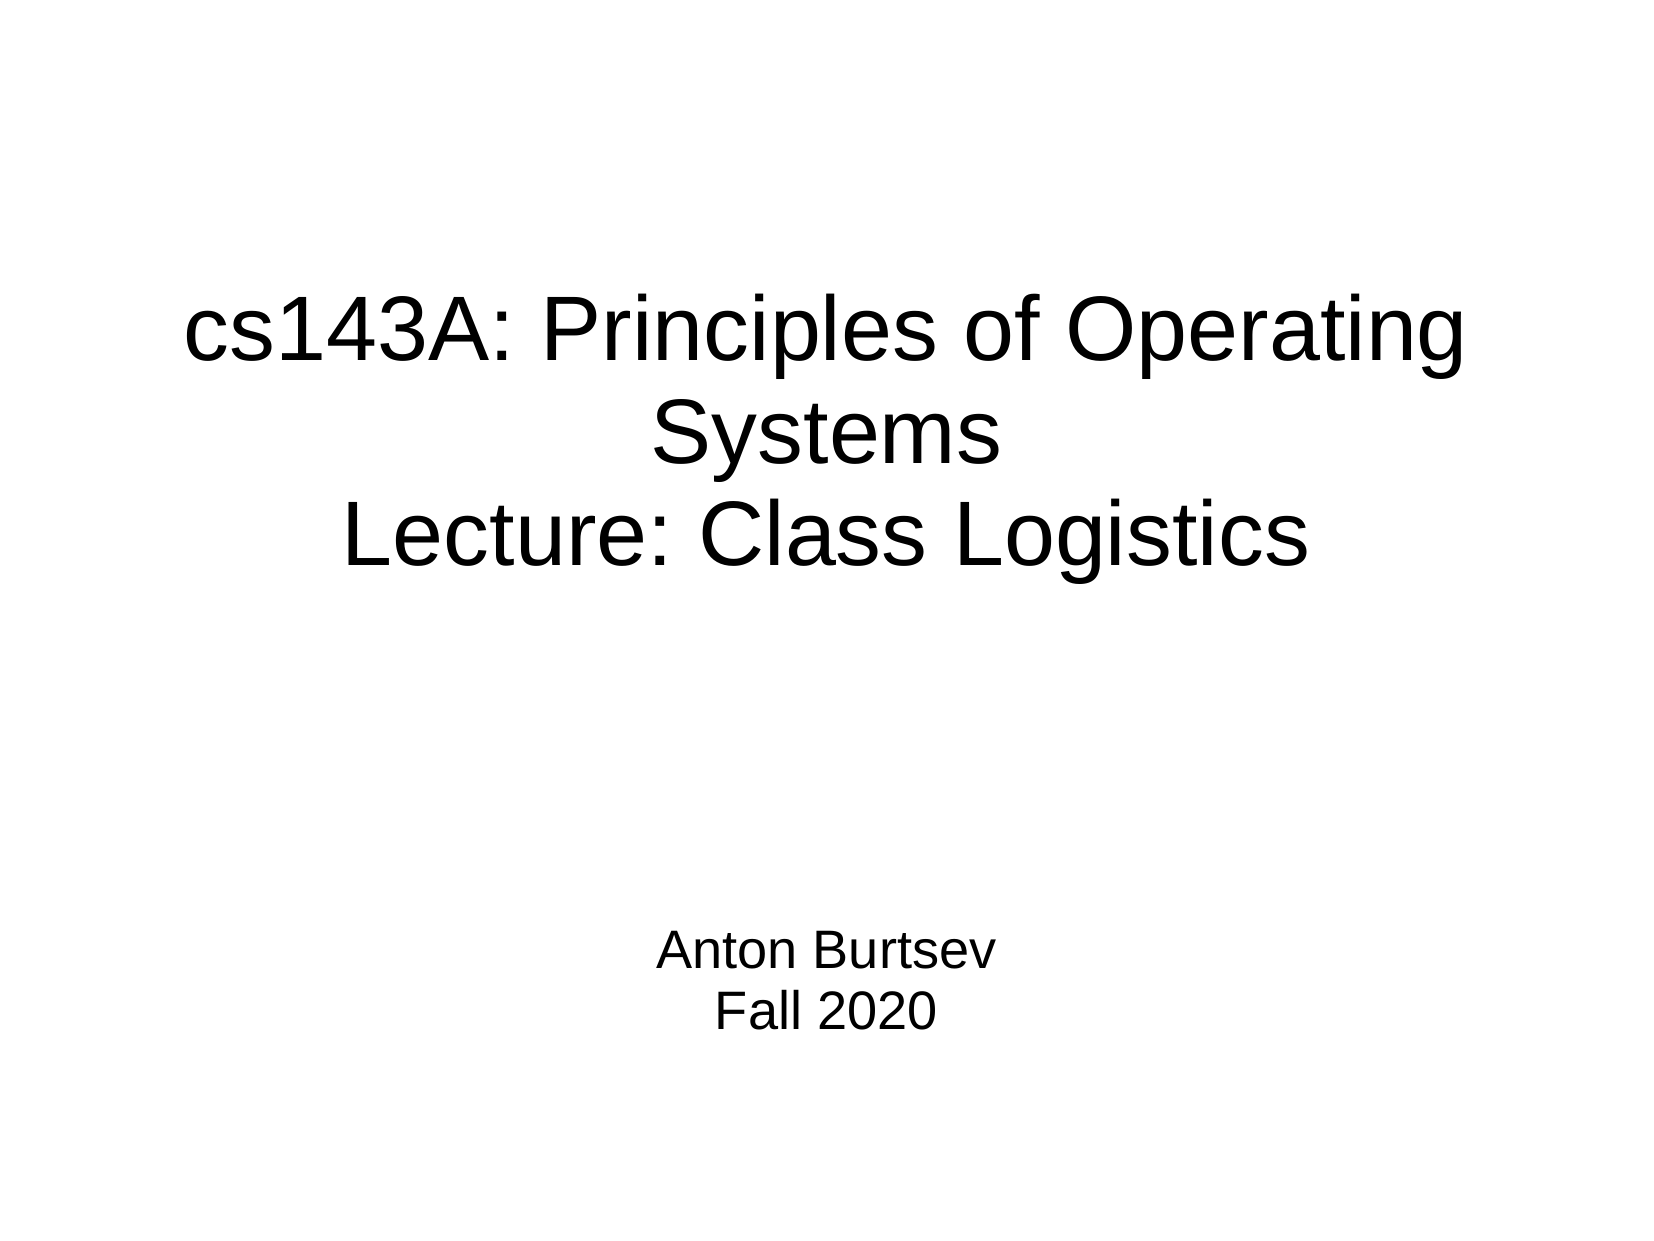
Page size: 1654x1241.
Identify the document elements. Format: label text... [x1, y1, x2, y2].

subtitle Anton Burtsev Fall 2020 [82, 637, 1571, 1109]
title cs143A: Principles of Operating Systems Lecture: Class Logistics [82, 113, 1571, 637]
